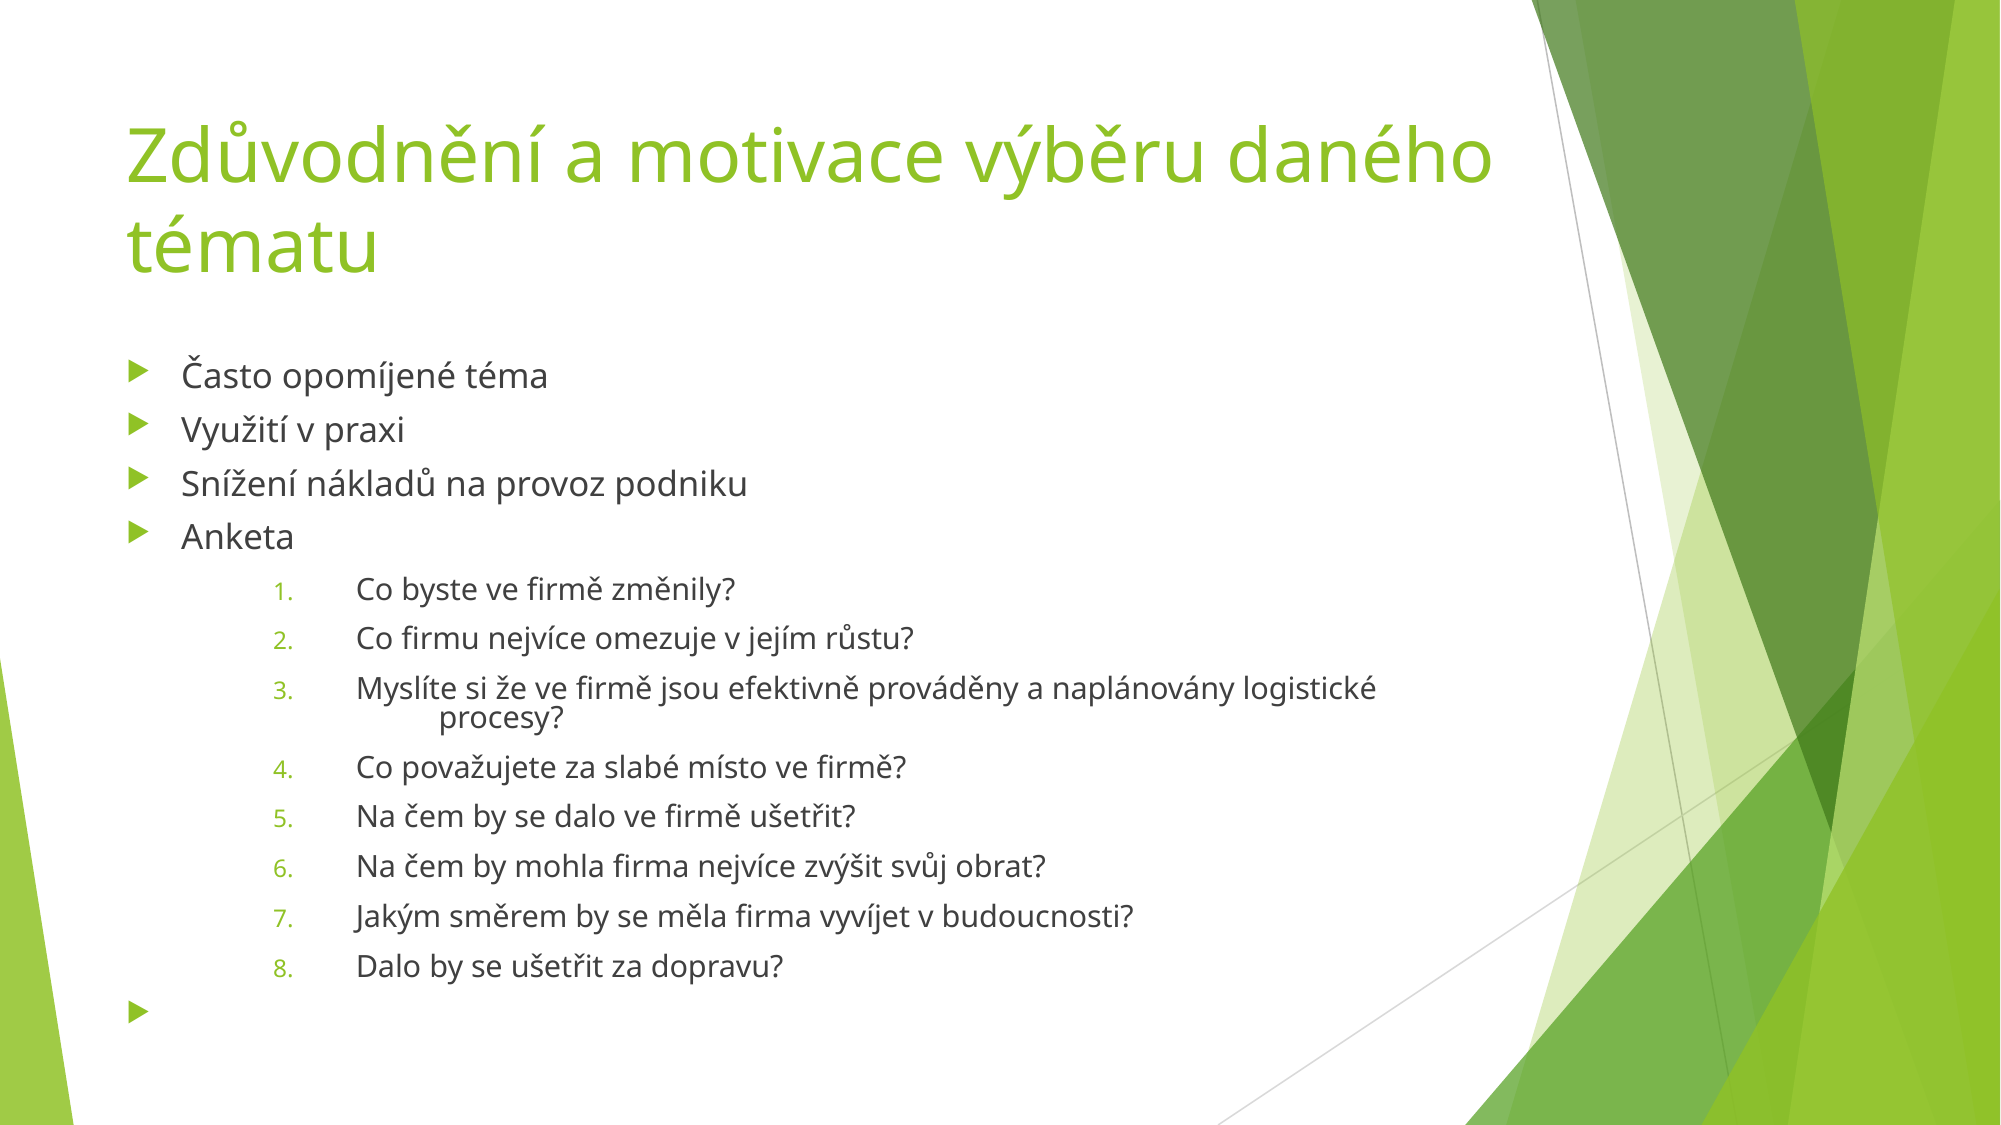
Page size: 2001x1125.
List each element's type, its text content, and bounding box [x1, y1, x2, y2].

title Zdůvodnění a motivace výběru daného tématu [111, 99, 1522, 317]
list Často opomíjené téma Využití v praxi Snížení nákladů na provoz podniku Anketa Co byste ve firmě změnily? Co firmu nejvíce omezuje v jejím růstu? Myslíte si že ve firmě jsou efektivně prováděny a naplánovány logistické procesy? Co považujete za slabé místo ve firmě? Na čem by se dalo ve firmě ušetřit? Na čem by mohla firma nejvíce zvýšit svůj obrat? Jakým směrem by se měla firma vyvíjet v budoucnosti? Dalo by se ušetřit za dopravu? [111, 354, 1522, 992]
